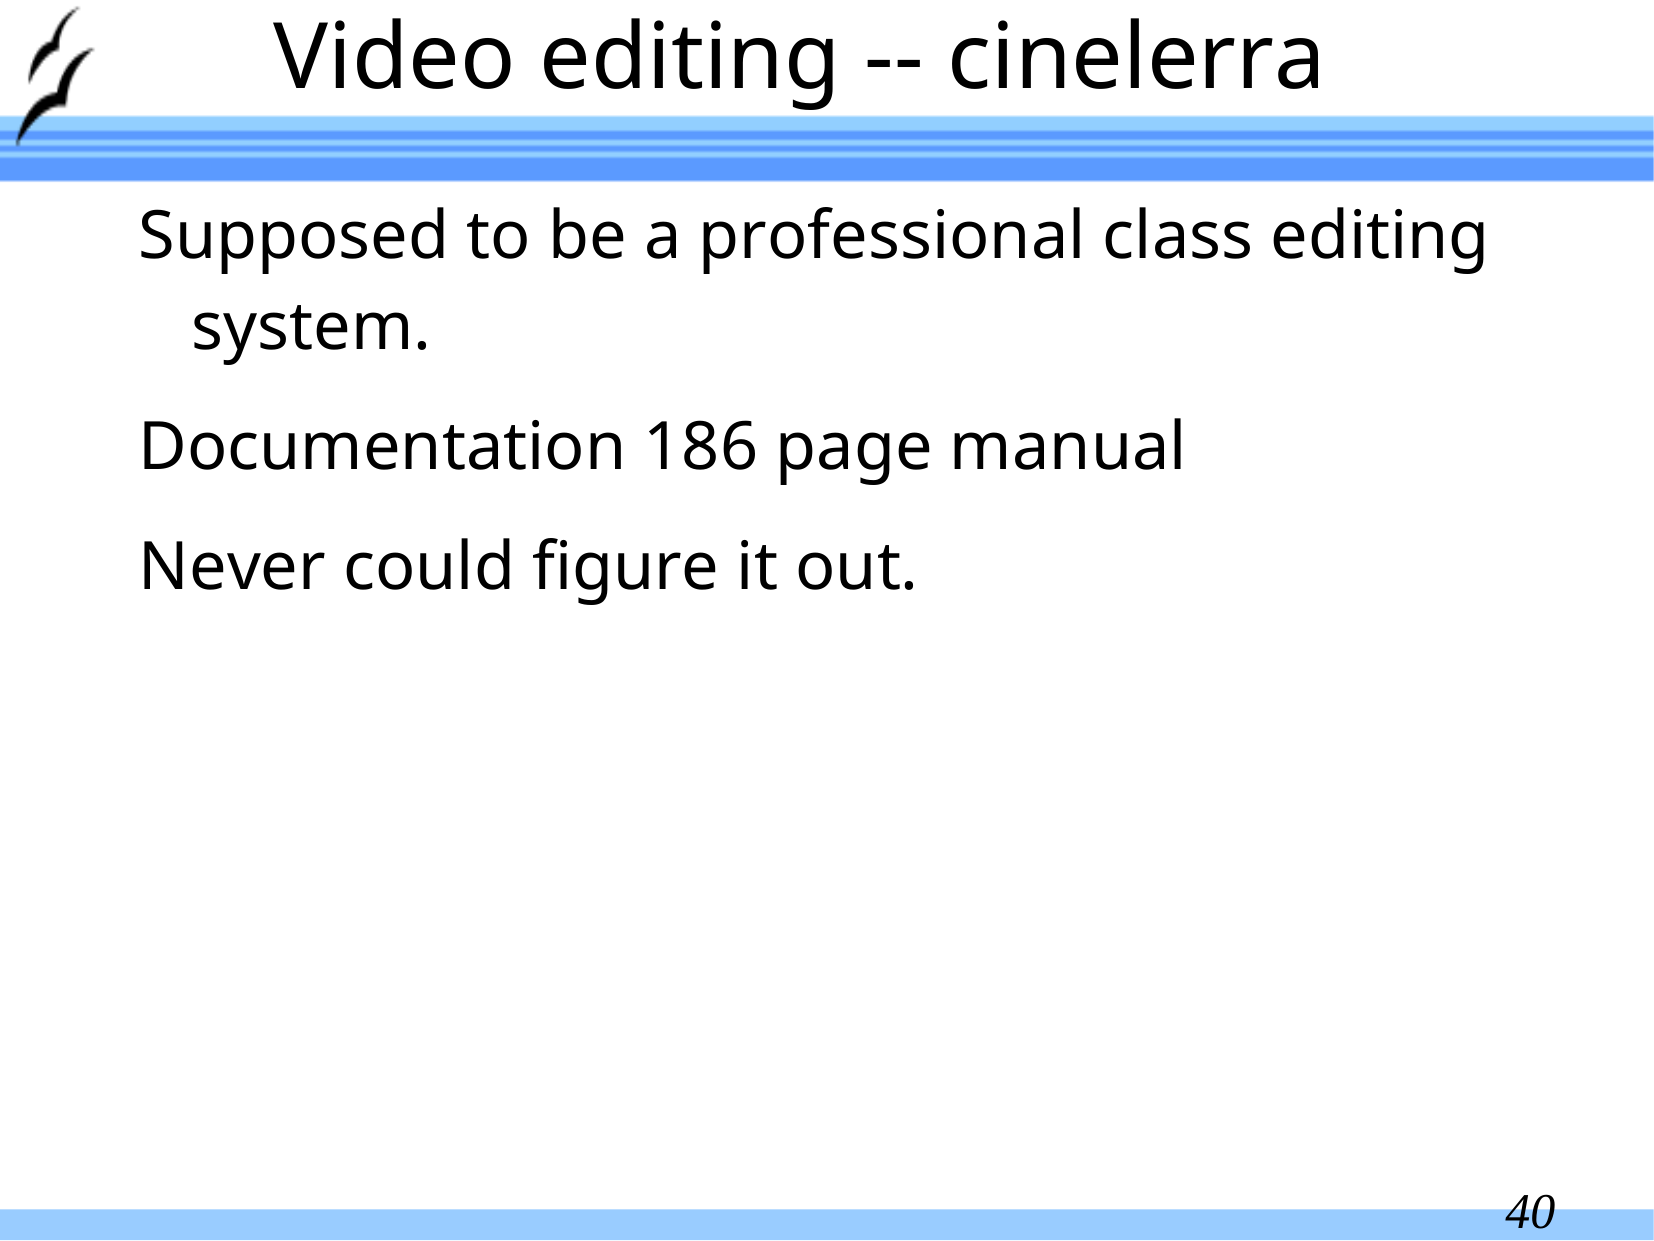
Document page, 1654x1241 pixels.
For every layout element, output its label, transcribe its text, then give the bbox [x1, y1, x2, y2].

picture [0, 0, 1654, 188]
title Video editing -- cinelerra [94, 0, 1507, 121]
list Supposed to be a professional class editing system. Documentation 186 page manual Never could figure it out. [120, 187, 1533, 1195]
